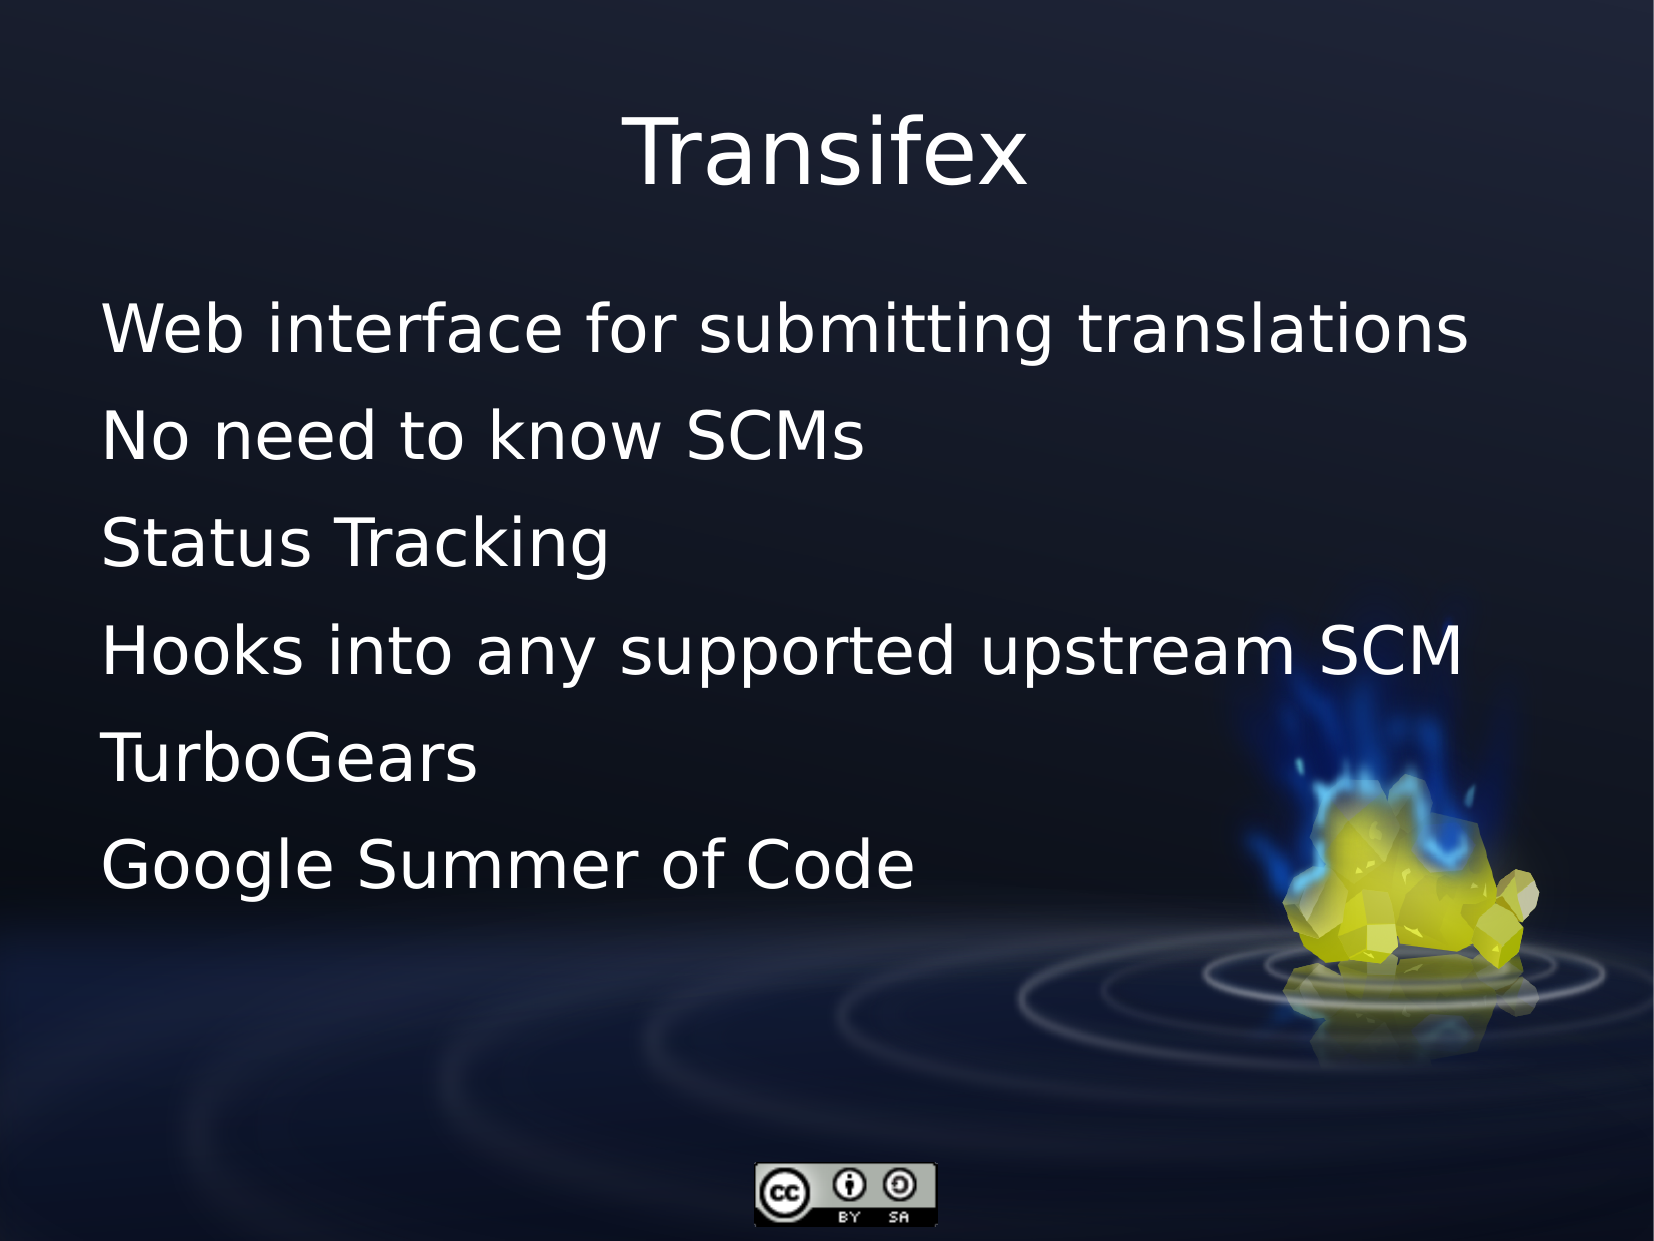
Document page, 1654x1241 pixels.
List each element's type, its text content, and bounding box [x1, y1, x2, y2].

picture [0, 0, 1654, 1241]
title Transifex [82, 56, 1571, 250]
list Web interface for submitting translations No need to know SCMs Status Tracking Hooks into any supported upstream SCM TurboGears Google Summer of Code [82, 290, 1571, 1094]
